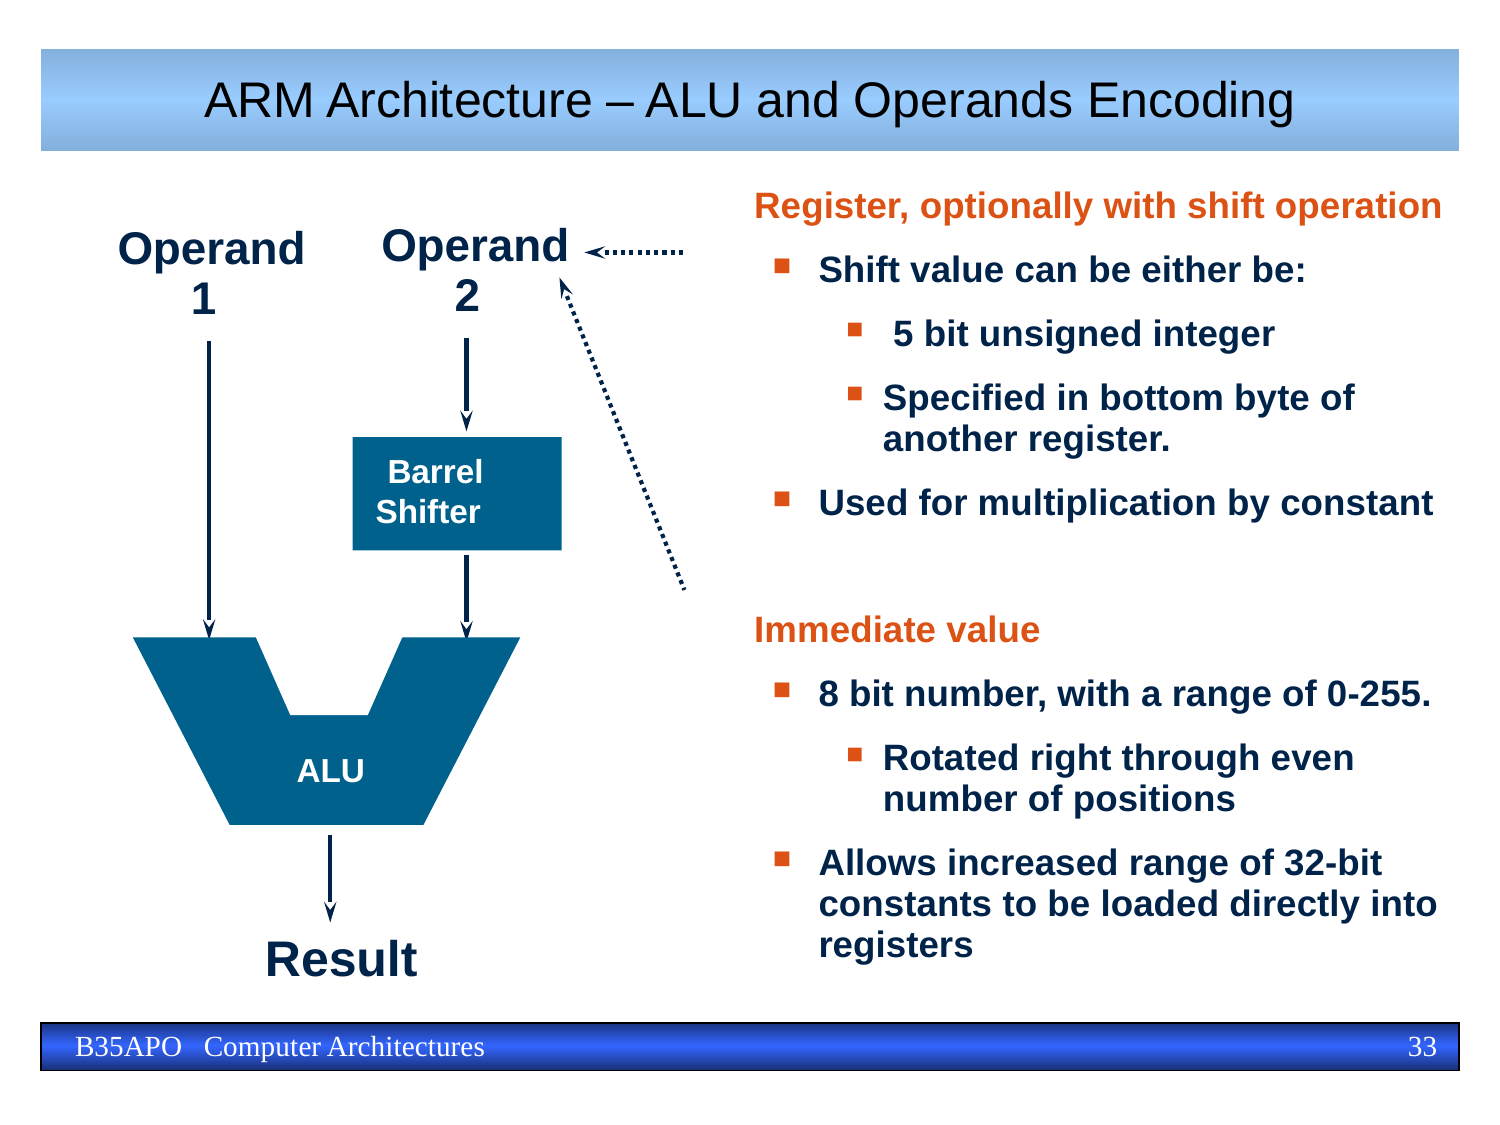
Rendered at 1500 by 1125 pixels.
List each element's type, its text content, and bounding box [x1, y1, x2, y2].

text_box [352, 437, 562, 551]
text_box Result [213, 926, 452, 996]
text_box Operand 1 [84, 217, 323, 332]
text_box Operand 2 [347, 214, 587, 329]
text_box [132, 627, 521, 825]
text_box Barrel Shifter [360, 439, 556, 540]
text_box Register, optionally with shift operation Shift value can be either be: 5 bit unsigned integer Specified in bottom byte of another register. Used for multiplication by constant Immediate value 8 bit number, with a range of 0-255. Rotated right through even number of positions Allows increased range of 32-bit constants to be loaded directly into registers [684, 177, 1460, 1015]
text_box ALU [259, 746, 402, 798]
title ARM Architecture – ALU and Operands Encoding [41, 49, 1459, 151]
